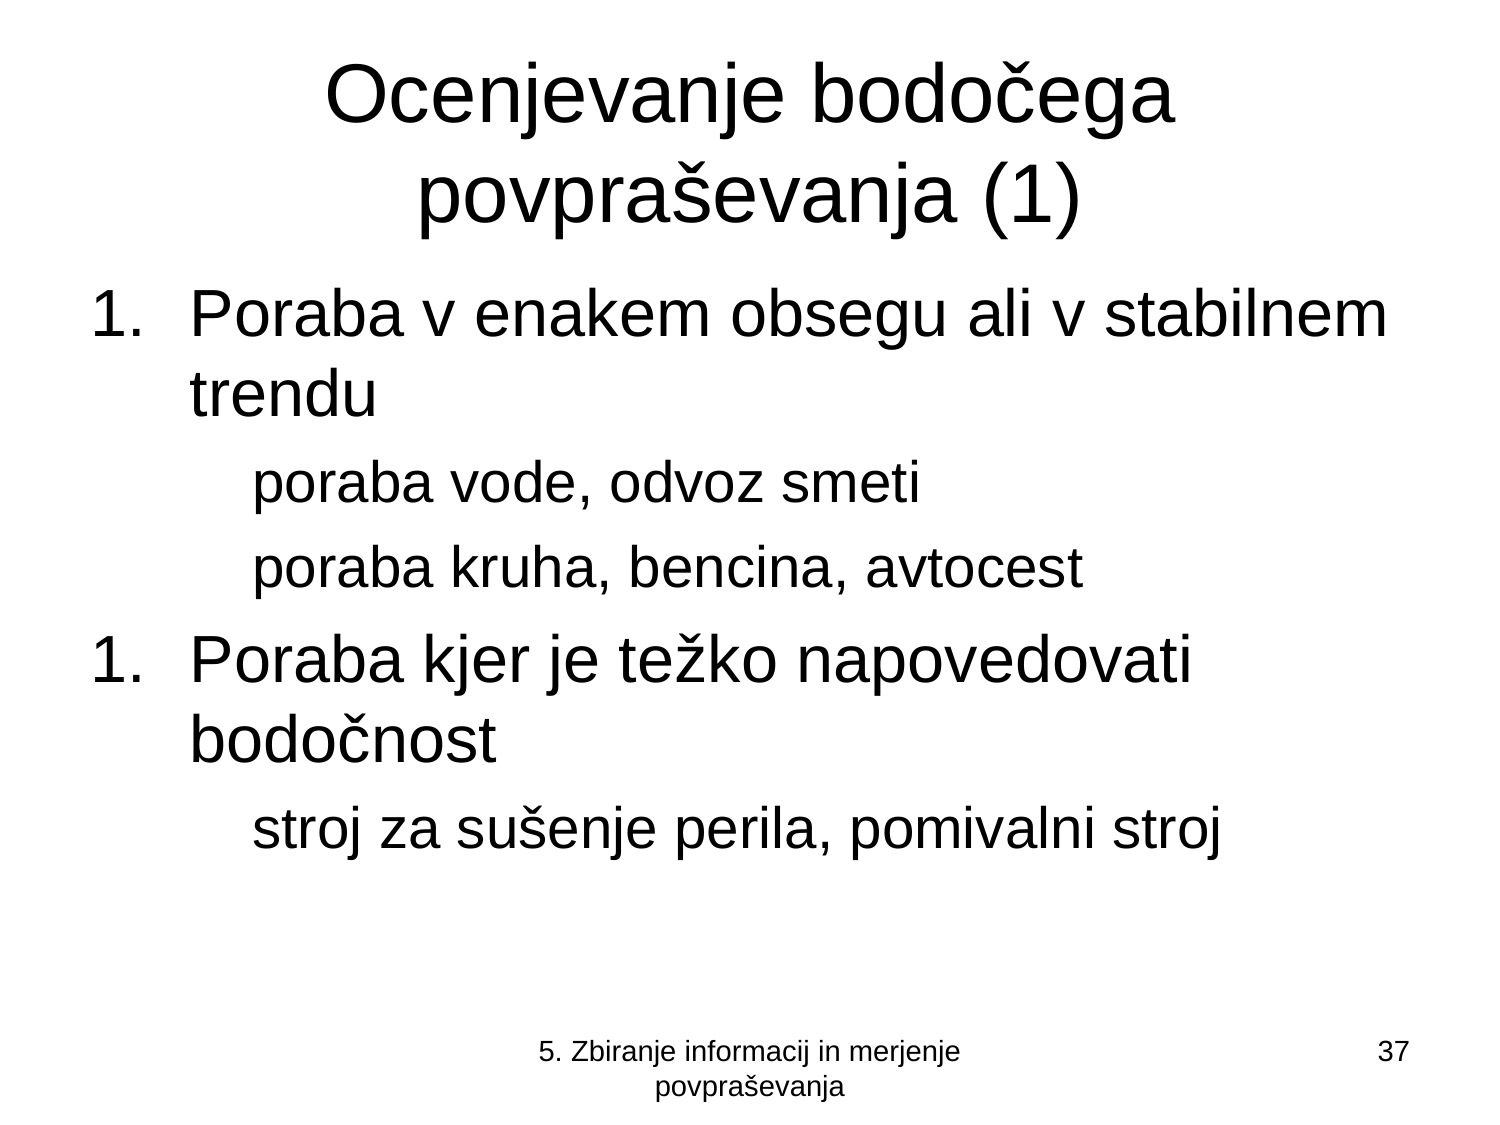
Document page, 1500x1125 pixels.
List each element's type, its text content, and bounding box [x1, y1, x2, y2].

list Poraba v enakem obsegu ali v stabilnem trendu poraba vode, odvoz smeti poraba kruha, bencina, avtocest Poraba kjer je težko napovedovati bodočnost stroj za sušenje perila, pomivalni stroj [75, 262, 1426, 1006]
text_box <number> [1074, 1024, 1426, 1103]
text_box 5. Zbiranje informacij in merjenje povpraševanja [512, 1024, 988, 1103]
title Ocenjevanje bodočega povpraševanja (1) [75, 31, 1426, 247]
